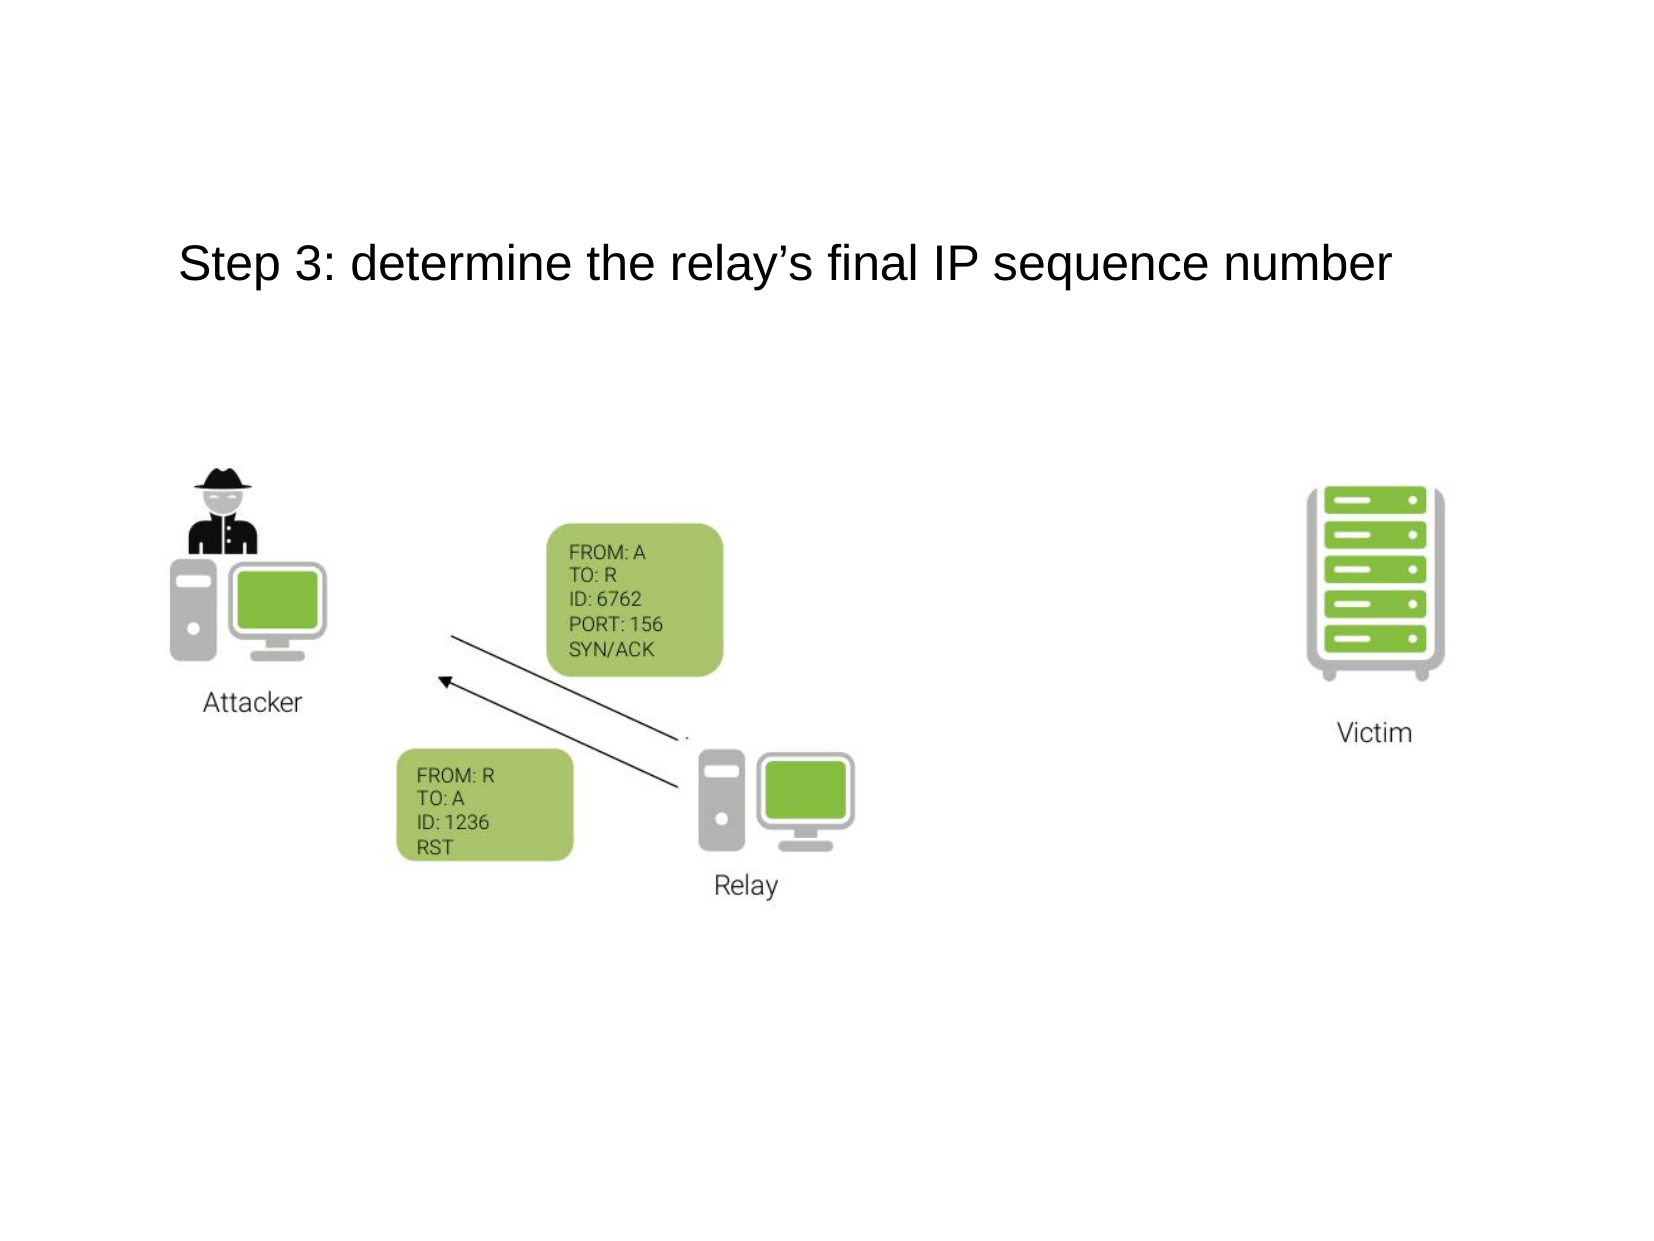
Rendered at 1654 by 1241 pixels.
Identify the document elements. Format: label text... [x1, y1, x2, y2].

picture [82, 384, 1571, 915]
title Step 3: determine the relay’s final IP sequence number [71, 195, 1501, 387]
